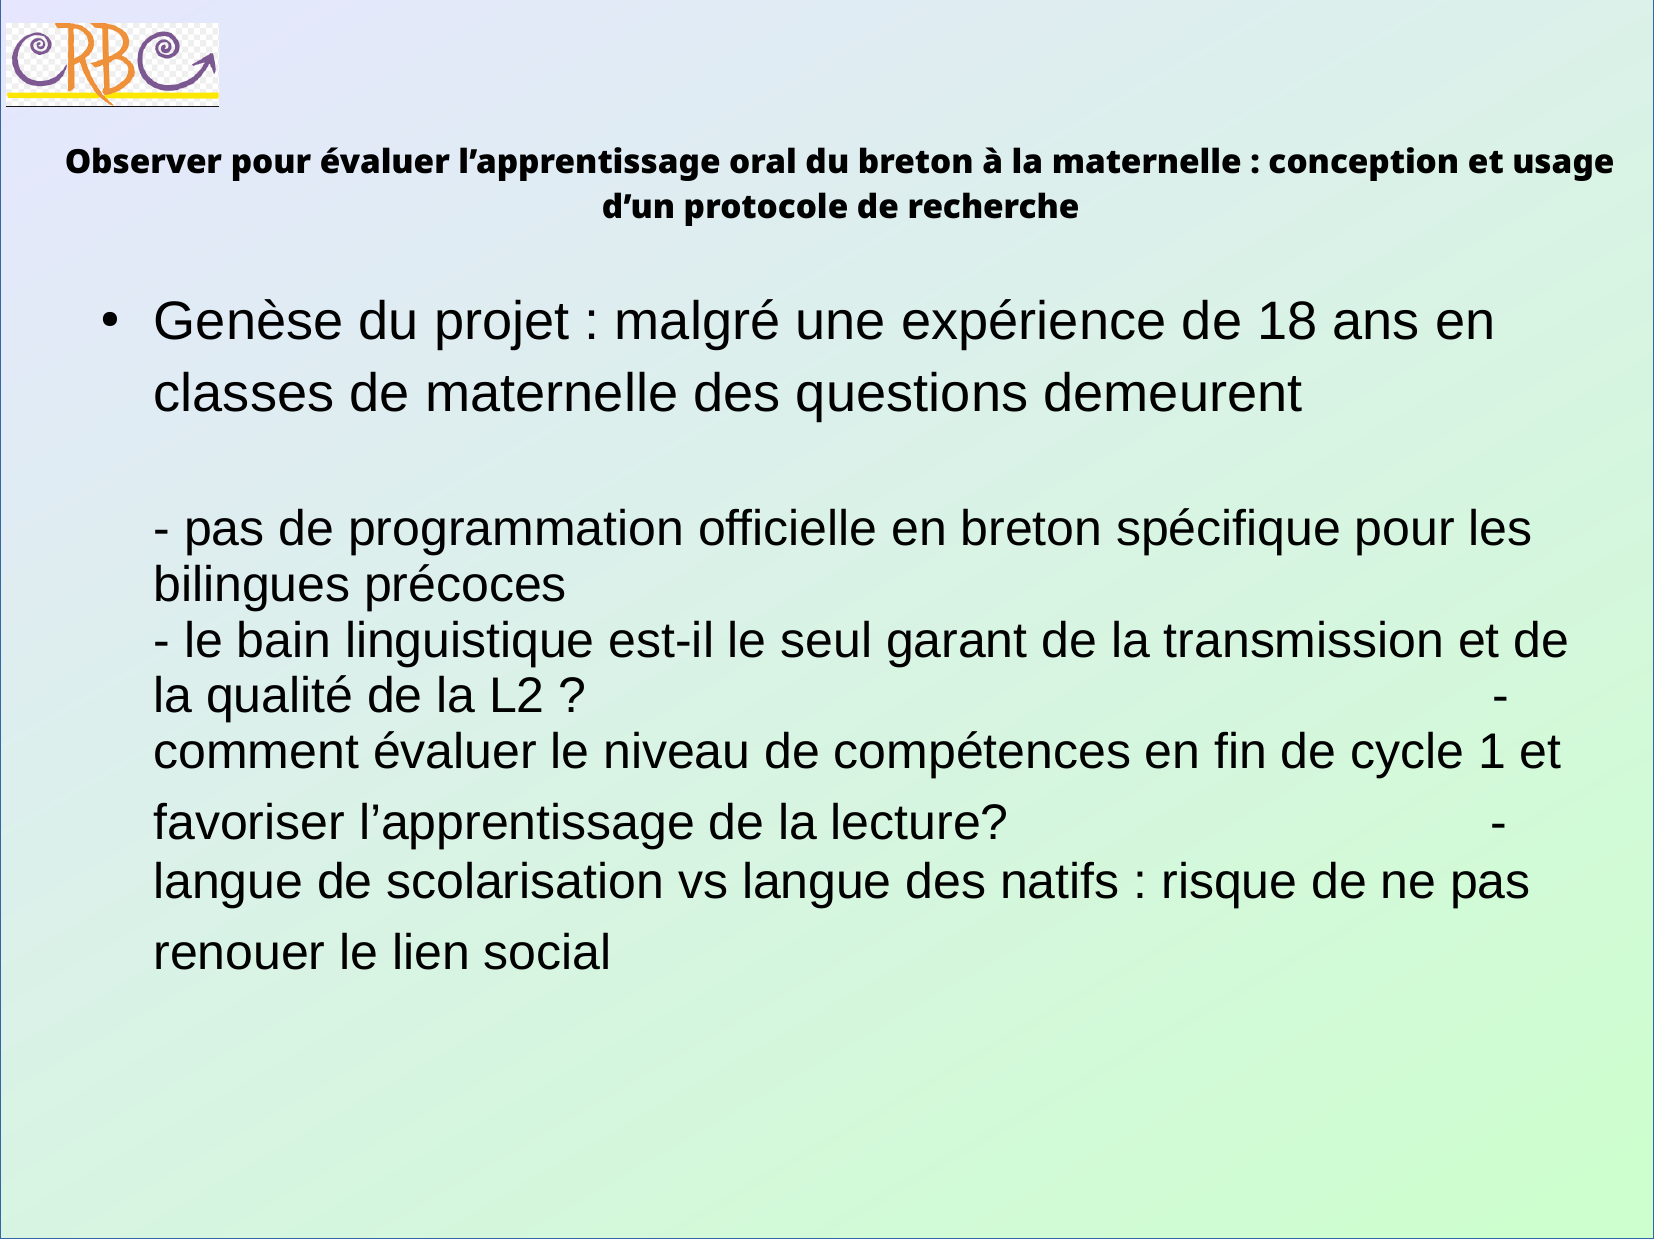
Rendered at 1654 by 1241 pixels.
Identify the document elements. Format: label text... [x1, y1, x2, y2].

picture [6, 23, 219, 107]
list Genèse du projet : malgré une expérience de 18 ans en classes de maternelle des questions demeurent - pas de programmation officielle en breton spécifique pour les bilingues précoces - le bain linguistique est-il le seul garant de la transmission et de la qualité de la L2 ? - comment évaluer le niveau de compétences en fin de cycle 1 et favoriser l’apprentissage de la lecture? - langue de scolarisation vs langue des natifs : risque de ne pas renouer le lien social [82, 290, 1571, 1010]
text_box Observer pour évaluer l’apprentissage oral du breton à la maternelle : conception et usage d’un protocole de recherche [47, 94, 1635, 272]
